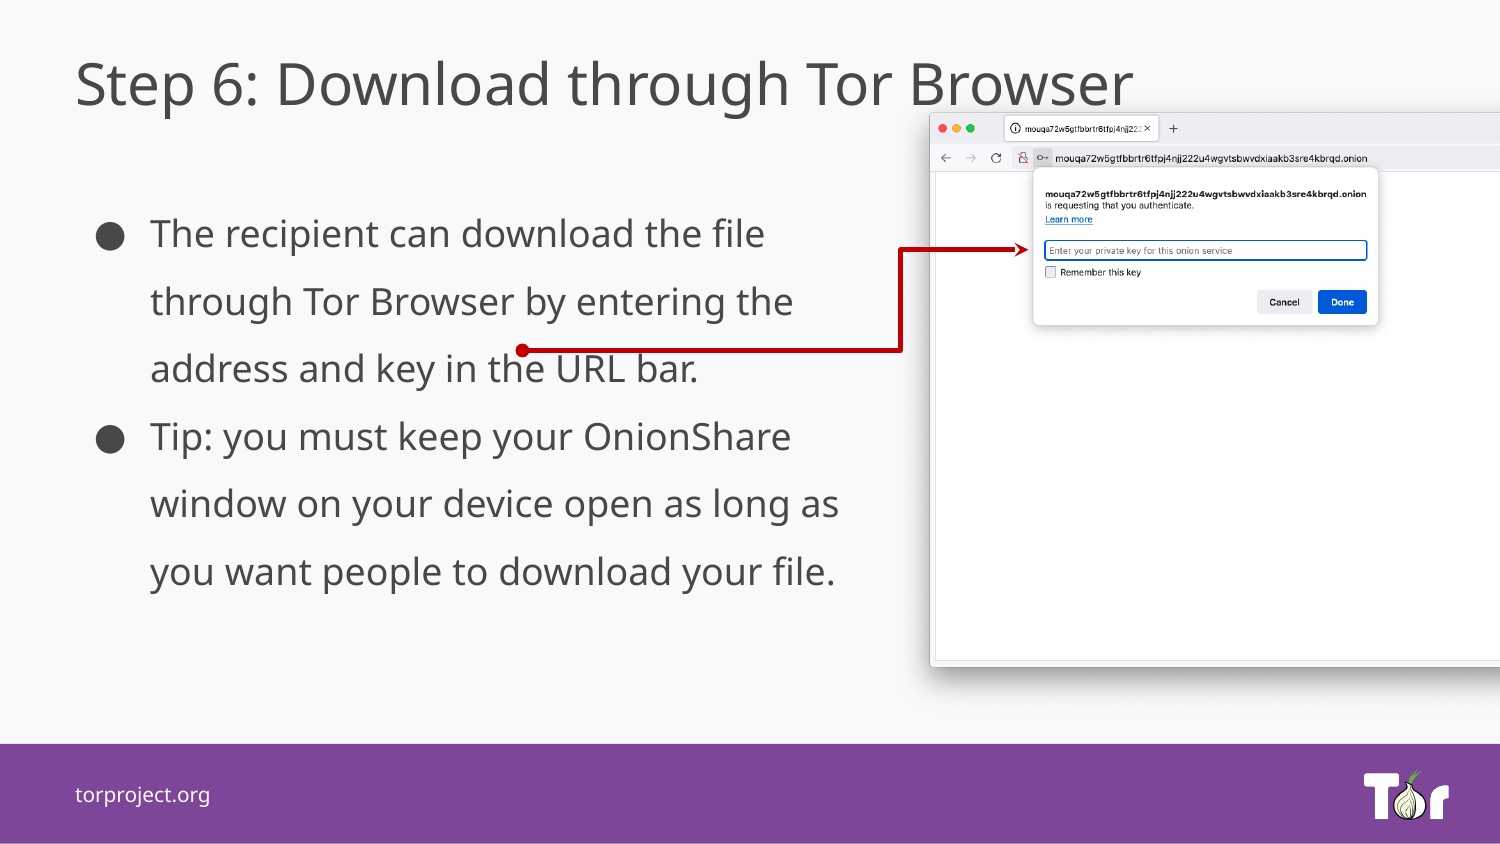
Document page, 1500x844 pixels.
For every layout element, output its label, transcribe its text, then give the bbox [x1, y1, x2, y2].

title Step 6: Download through Tor Browser [75, 46, 1436, 141]
picture [890, 86, 1500, 718]
picture [1364, 768, 1449, 820]
list The recipient can download the file through Tor Browser by entering the address and key in the URL bar. Tip: you must keep your OnionShare window on your device open as long as you want people to download your file. [75, 187, 859, 713]
